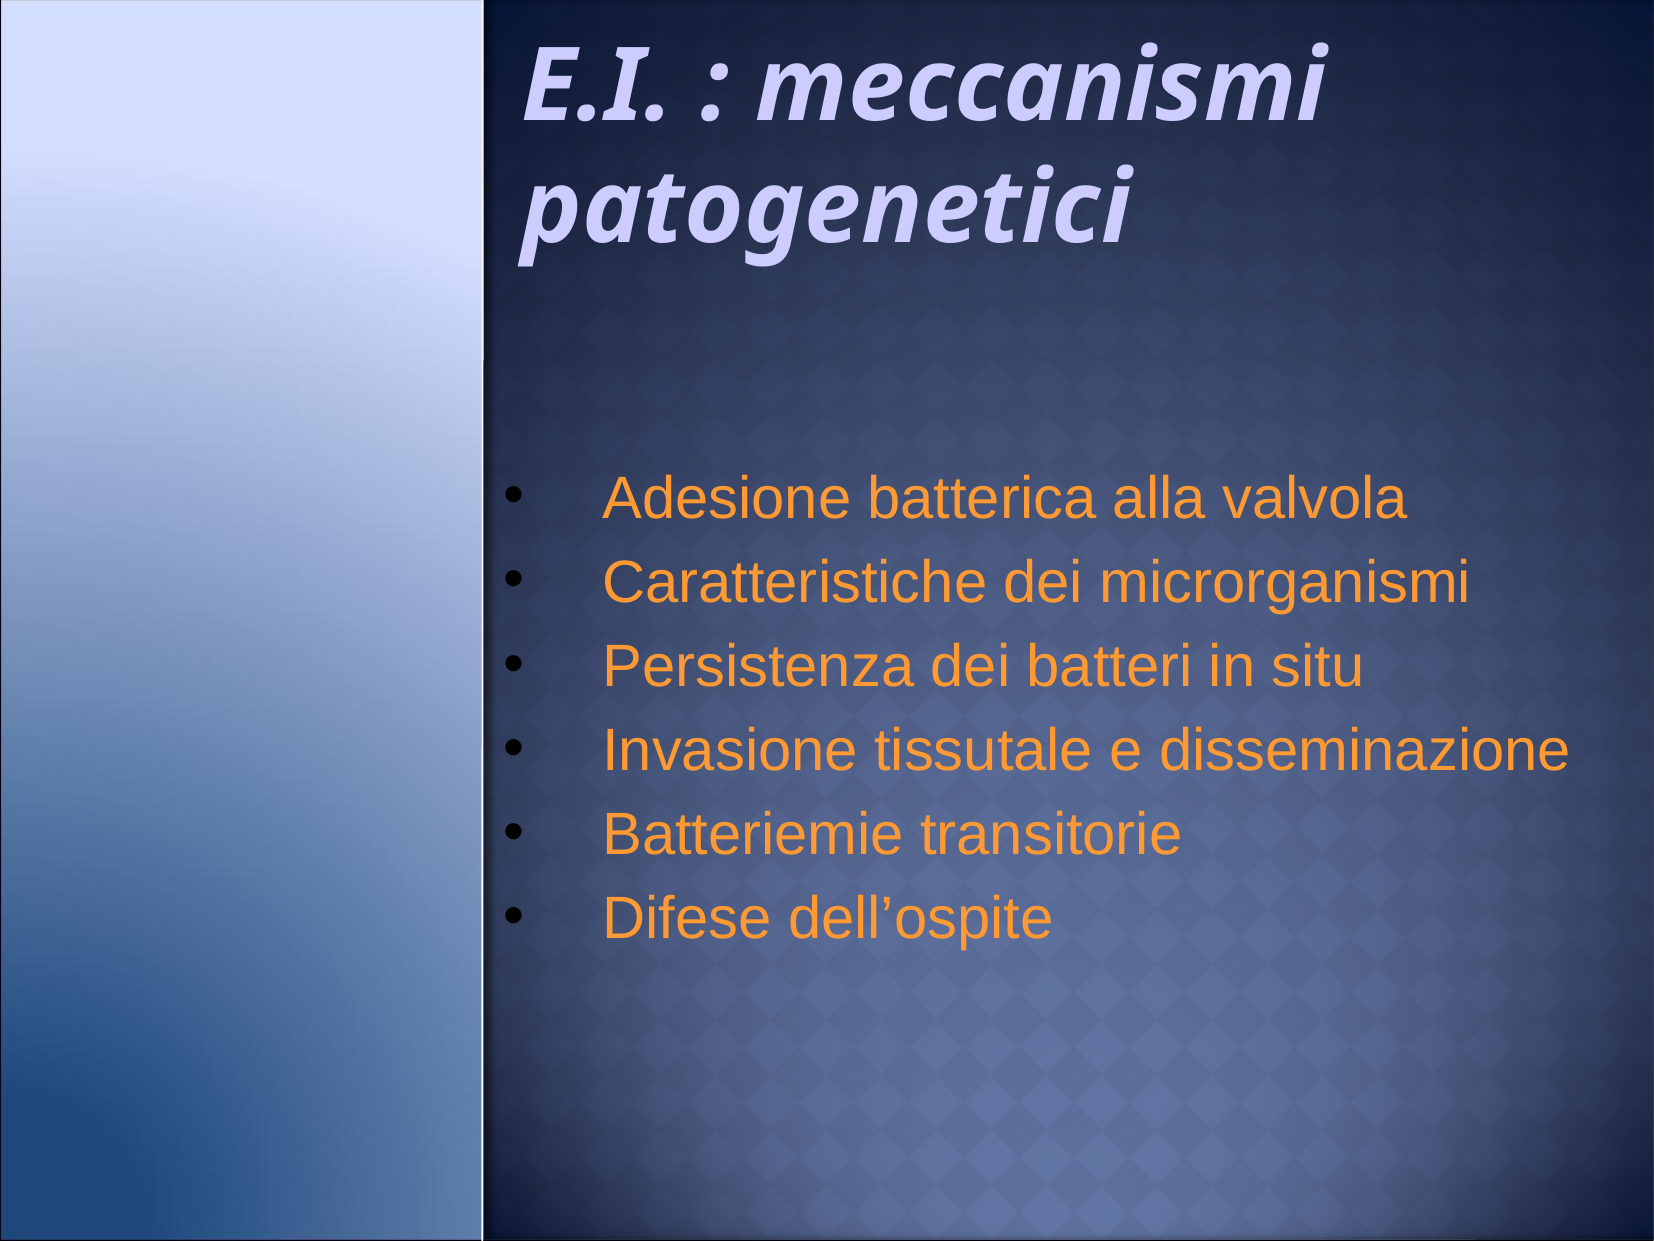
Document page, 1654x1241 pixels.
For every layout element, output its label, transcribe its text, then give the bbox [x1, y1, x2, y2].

picture [484, 0, 1654, 1241]
title E.I. : meccanismi patogenetici [514, 60, 1654, 263]
list Adesione batterica alla valvola Caratteristiche dei microrganismi Persistenza dei batteri in situ Invasione tissutale e disseminazione Batteriemie transitorie Difese dell’ospite [488, 450, 1595, 1166]
picture [0, 0, 481, 1241]
